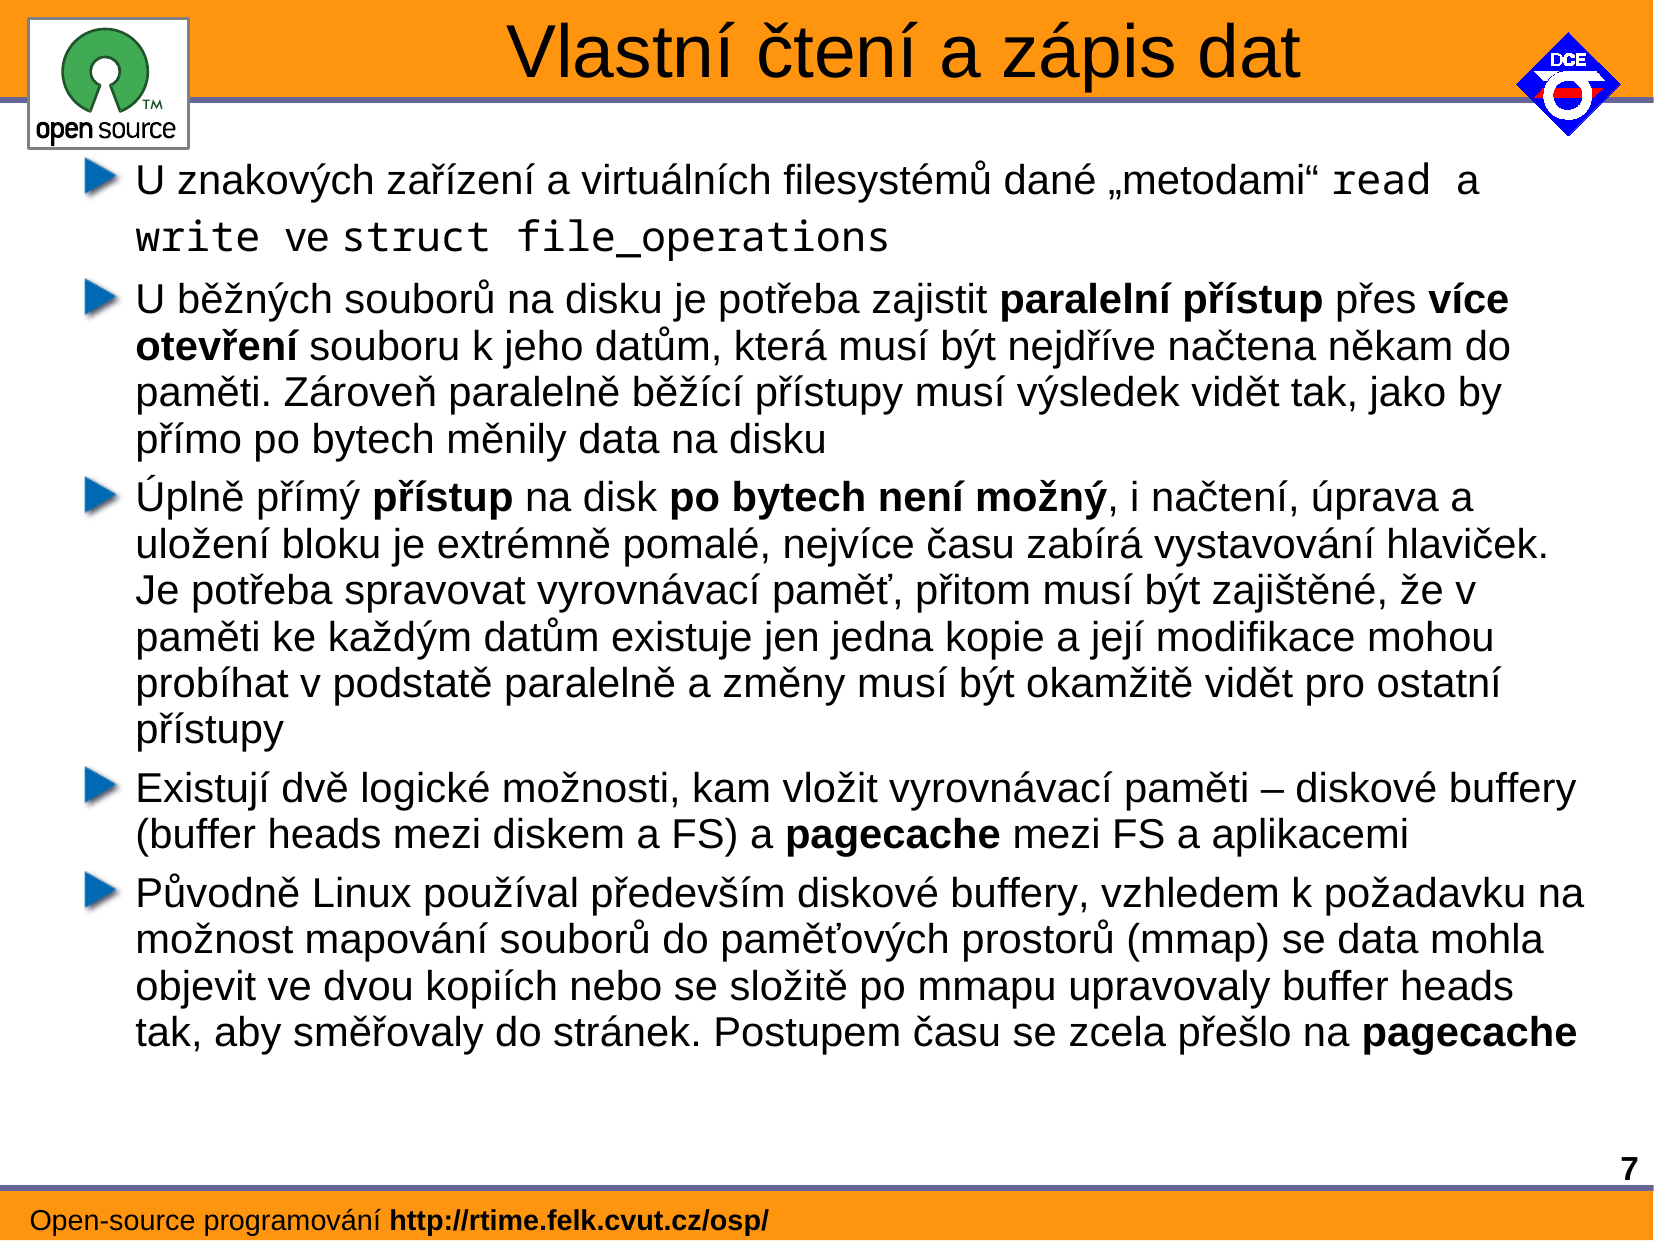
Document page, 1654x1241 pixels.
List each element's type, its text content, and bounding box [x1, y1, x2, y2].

title Vlastní čtení a zápis dat [178, 4, 1631, 98]
list U znakových zařízení a virtuálních filesystémů dané „metodami“ read a write ve struct file_operations U běžných souborů na disku je potřeba zajistit paralelní přístup přes více otevření souboru k jeho datům, která musí být nejdříve načtena někam do paměti. Zároveň paralelně běžící přístupy musí výsledek vidět tak, jako by přímo po bytech měnily data na disku Úplně přímý přístup na disk po bytech není možný, i načtení, úprava a uložení bloku je extrémně pomalé, nejvíce času zabírá vystavování hlaviček. Je potřeba spravovat vyrovnávací paměť, přitom musí být zajištěné, že v paměti ke každým datům existuje jen jedna kopie a její modifikace mohou probíhat v podstatě paralelně a změny musí být okamžitě vidět pro ostatní přístupy Existují dvě logické možnosti, kam vložit vyrovnávací paměti – diskové buffery (buffer heads mezi diskem a FS) a pagecache mezi FS a aplikacemi Původně Linux používal především diskové buffery, vzhledem k požadavku na možnost mapování souborů do paměťových prostorů (mmap) se data mohla objevit ve dvou kopiích nebo se složitě po mmapu upravovaly buffer heads tak, aby směřovaly do stránek. Postupem času se zcela přešlo na pagecache [64, 150, 1588, 1145]
